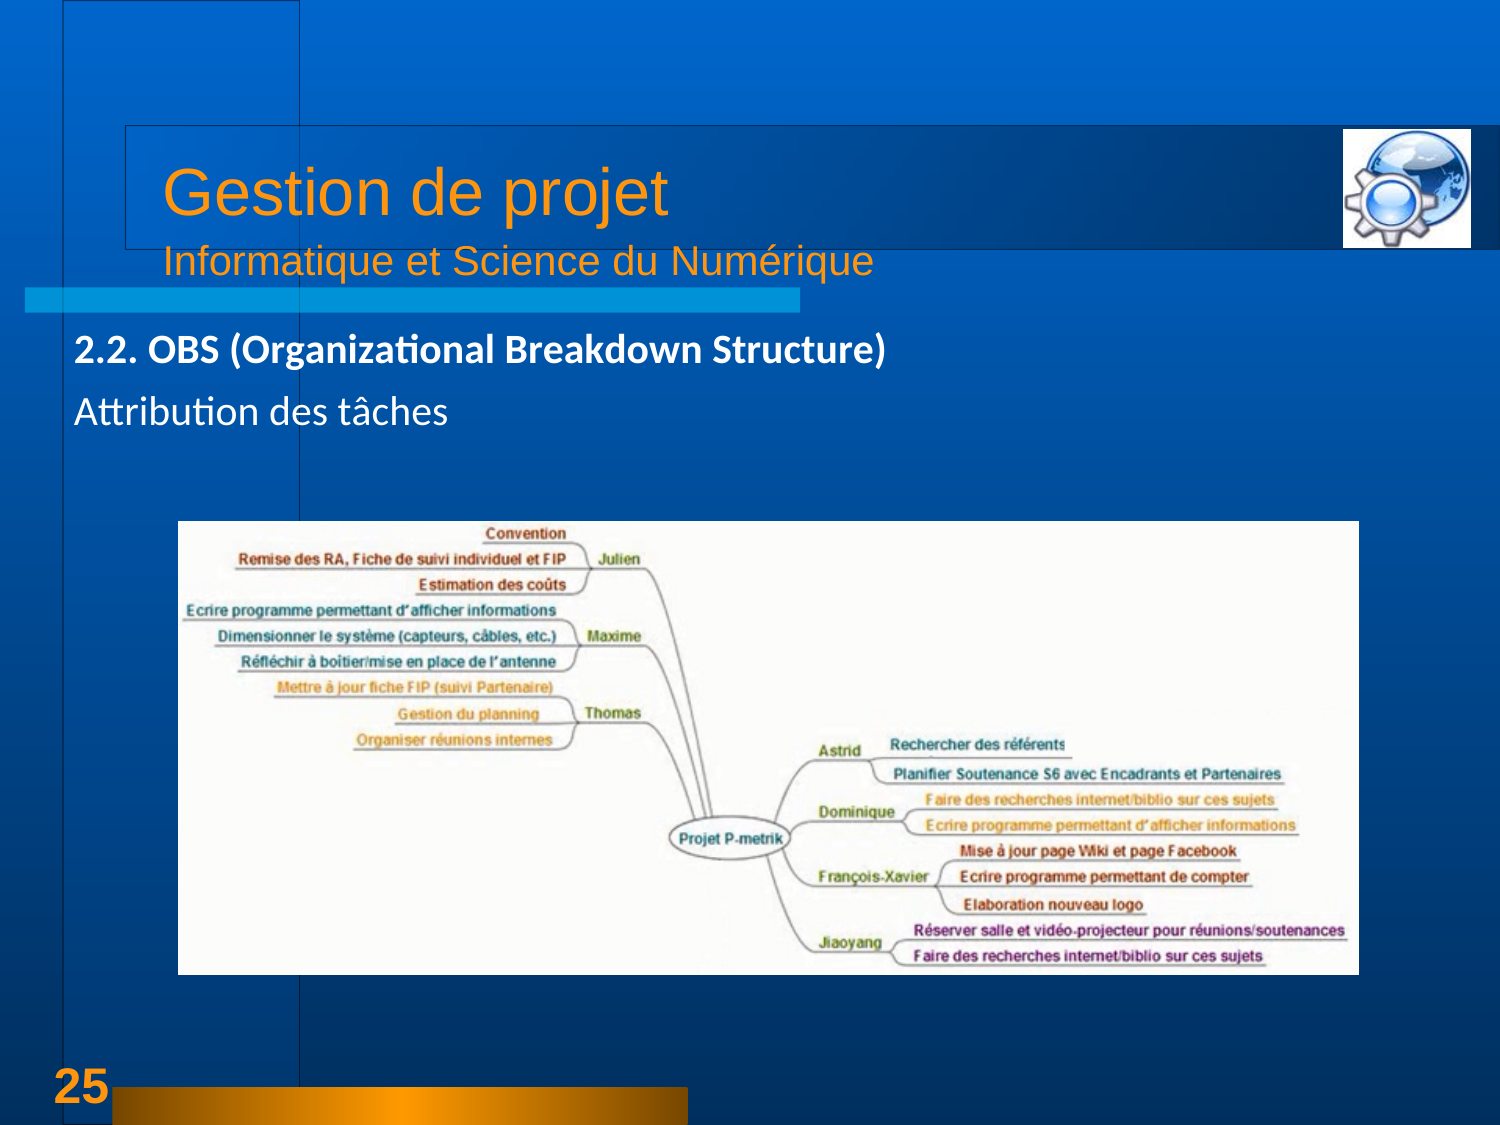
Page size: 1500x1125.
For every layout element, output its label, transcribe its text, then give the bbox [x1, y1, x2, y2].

picture [1343, 129, 1471, 248]
picture [178, 521, 1359, 975]
text_box 2.2. OBS (Organizational Breakdown Structure) Attribution des tâches [59, 324, 1477, 544]
